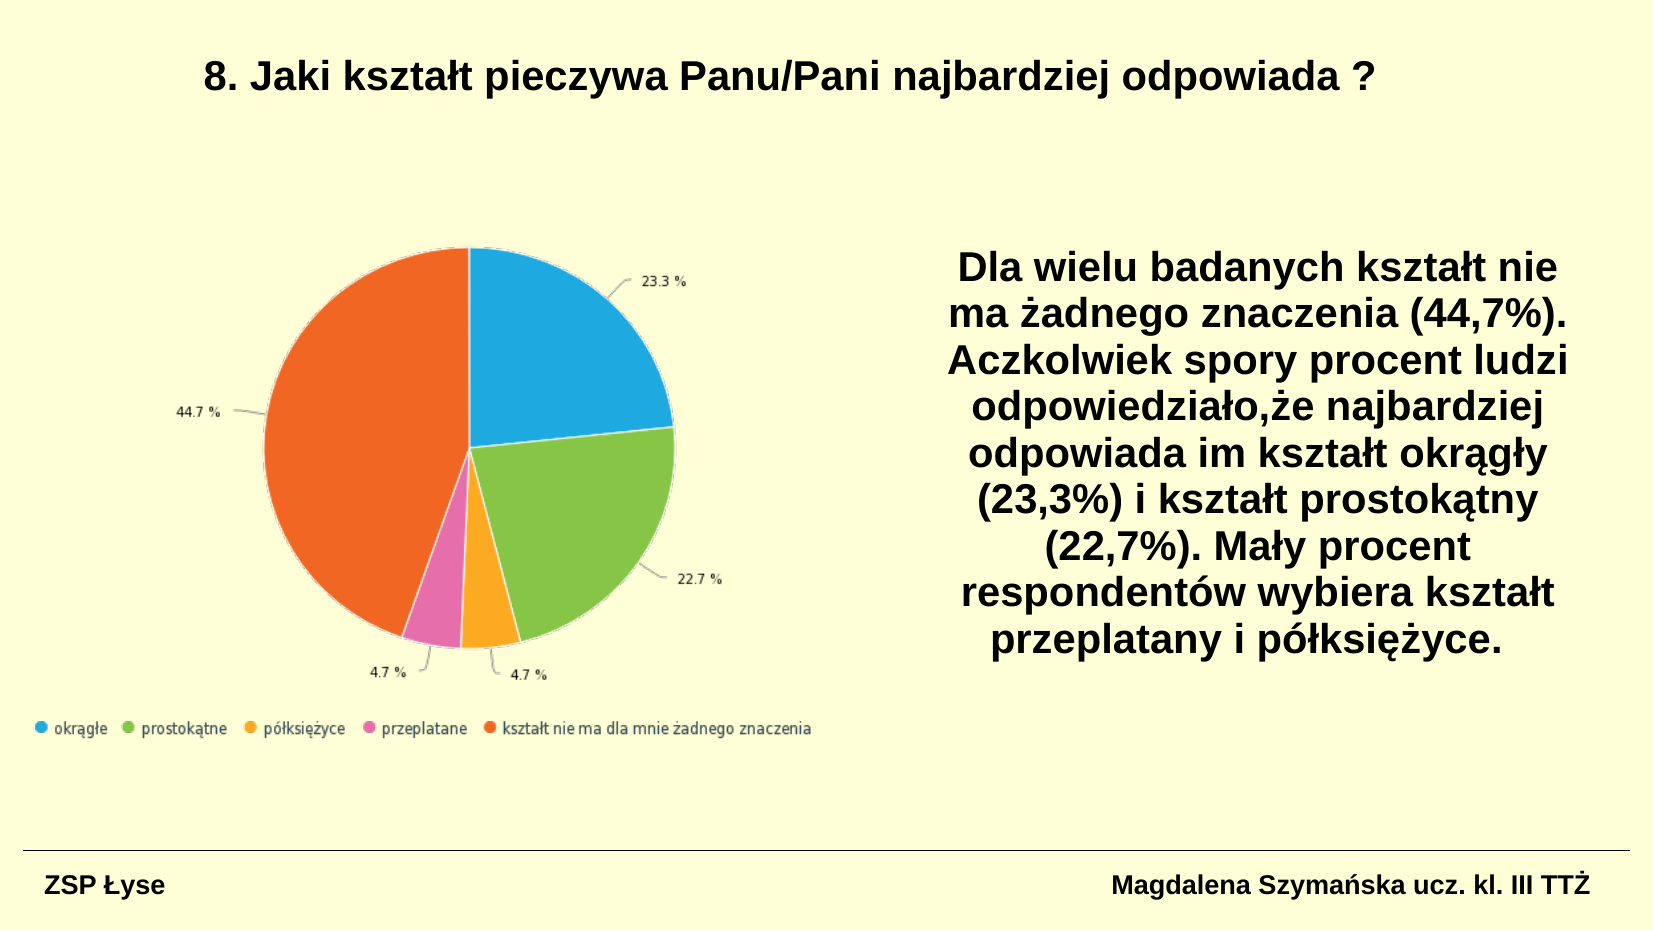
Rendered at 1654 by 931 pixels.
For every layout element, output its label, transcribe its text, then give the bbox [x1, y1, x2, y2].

text_box Dla wielu badanych kształt nie ma żadnego znaczenia (44,7%). Aczkolwiek spory procent ludzi odpowiedziało,że najbardziej odpowiada im kształt okrągły (23,3%) i kształt prostokątny (22,7%). Mały procent respondentów wybiera kształt przeplatany i półksiężyce. [921, 236, 1595, 716]
text_box ZSP Łyse Magdalena Szymańska ucz. kl. III TTŻ [29, 862, 1607, 920]
text_box 8. Jaki kształt pieczywa Panu/Pani najbardziej odpowiada ? [188, 45, 1489, 107]
picture [5, 191, 934, 768]
